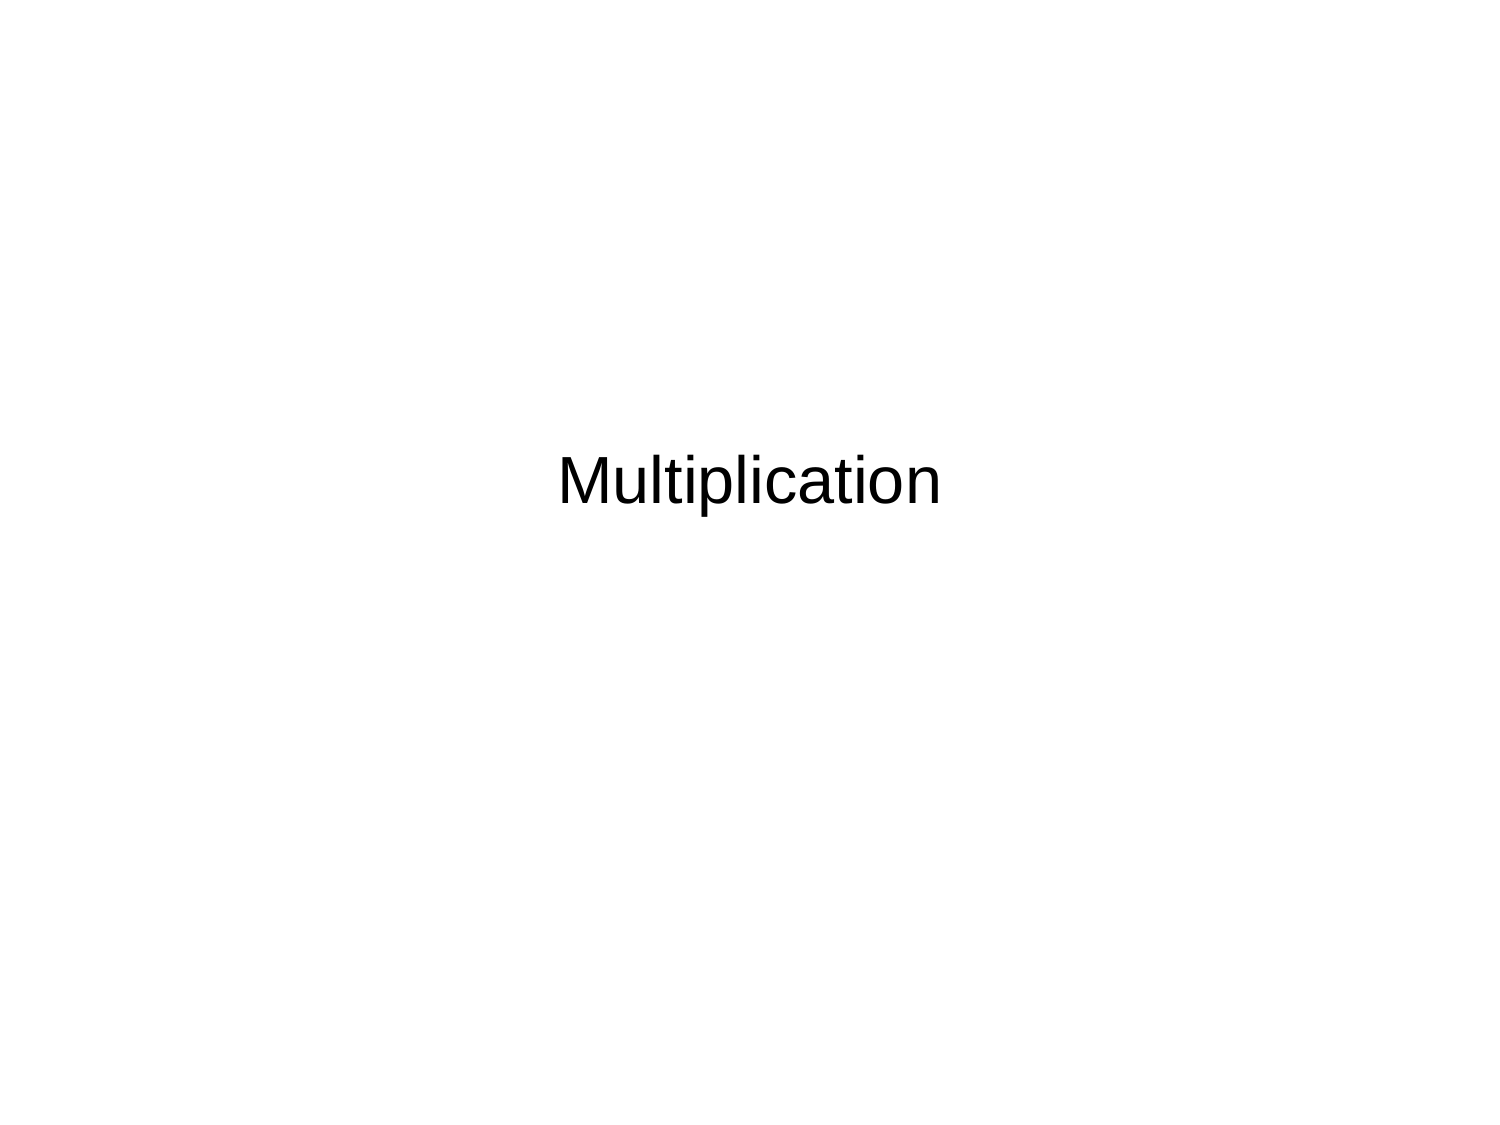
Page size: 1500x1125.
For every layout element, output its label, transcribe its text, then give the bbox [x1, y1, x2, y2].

subtitle Multiplication [75, 44, 1425, 916]
